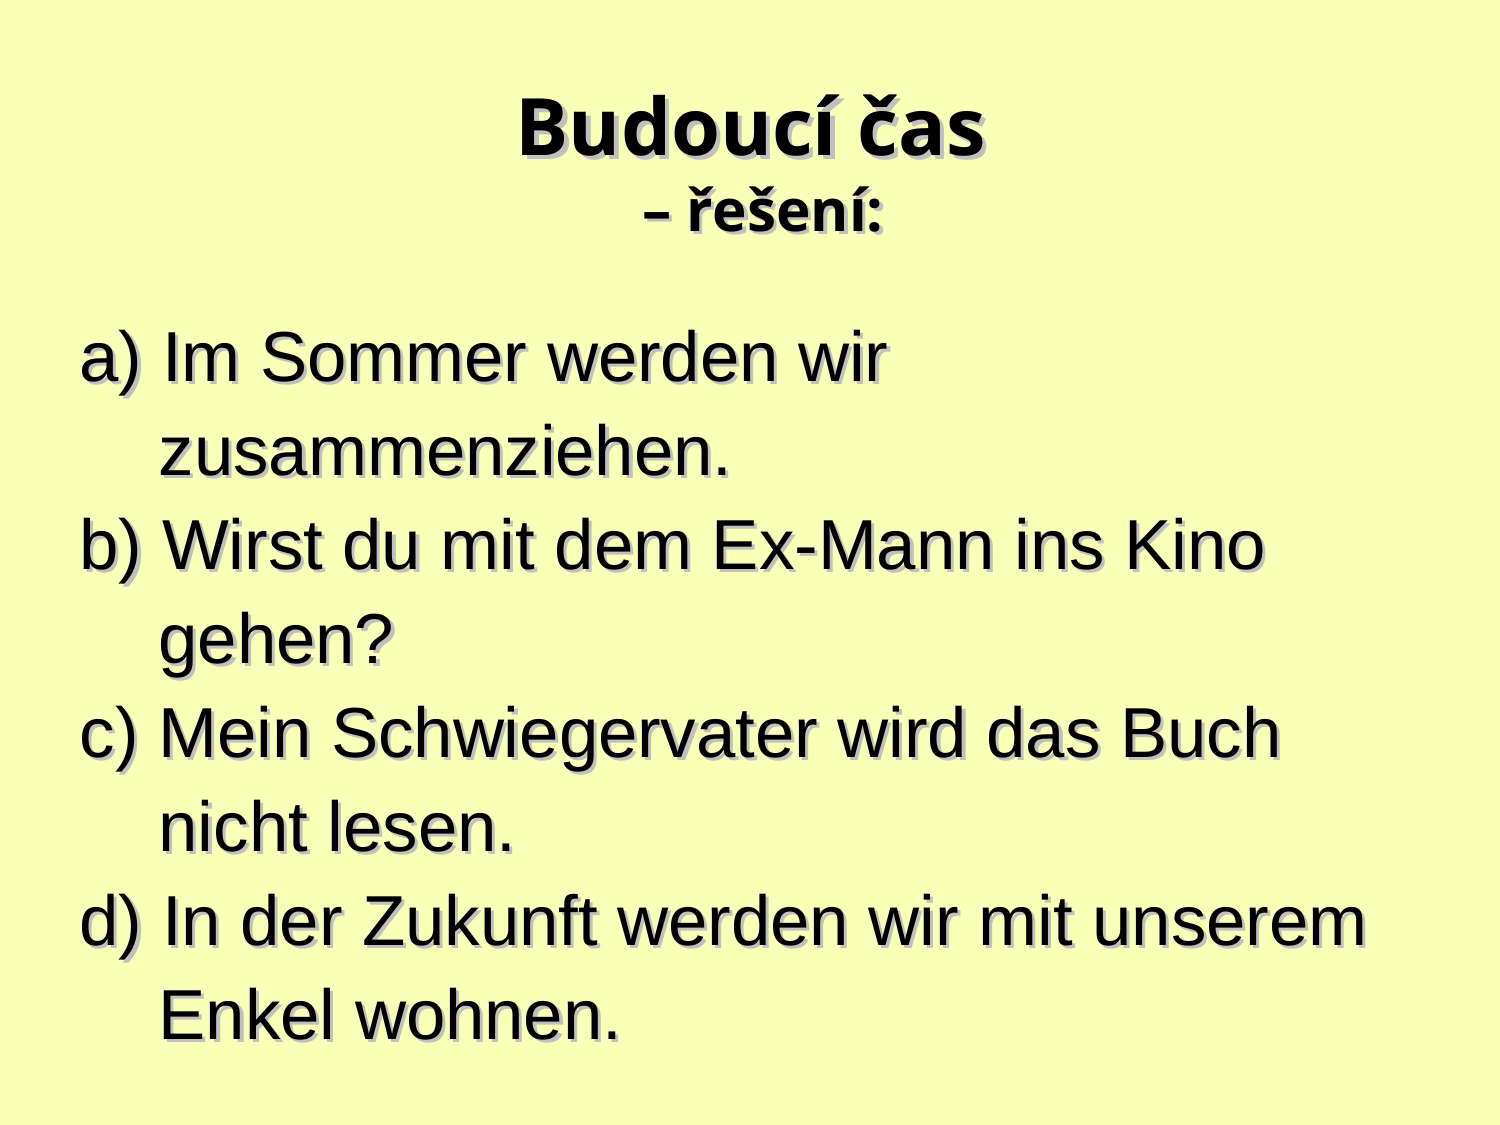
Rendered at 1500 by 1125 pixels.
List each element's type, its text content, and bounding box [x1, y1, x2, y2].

title Budoucí čas – řešení: [75, 40, 1451, 268]
list a) Im Sommer werden wir zusammenziehen. b) Wirst du mit dem Ex-Mann ins Kino gehen? c) Mein Schwiegervater wird das Buch nicht lesen. d) In der Zukunft werden wir mit unserem Enkel wohnen. [64, 312, 1451, 1063]
